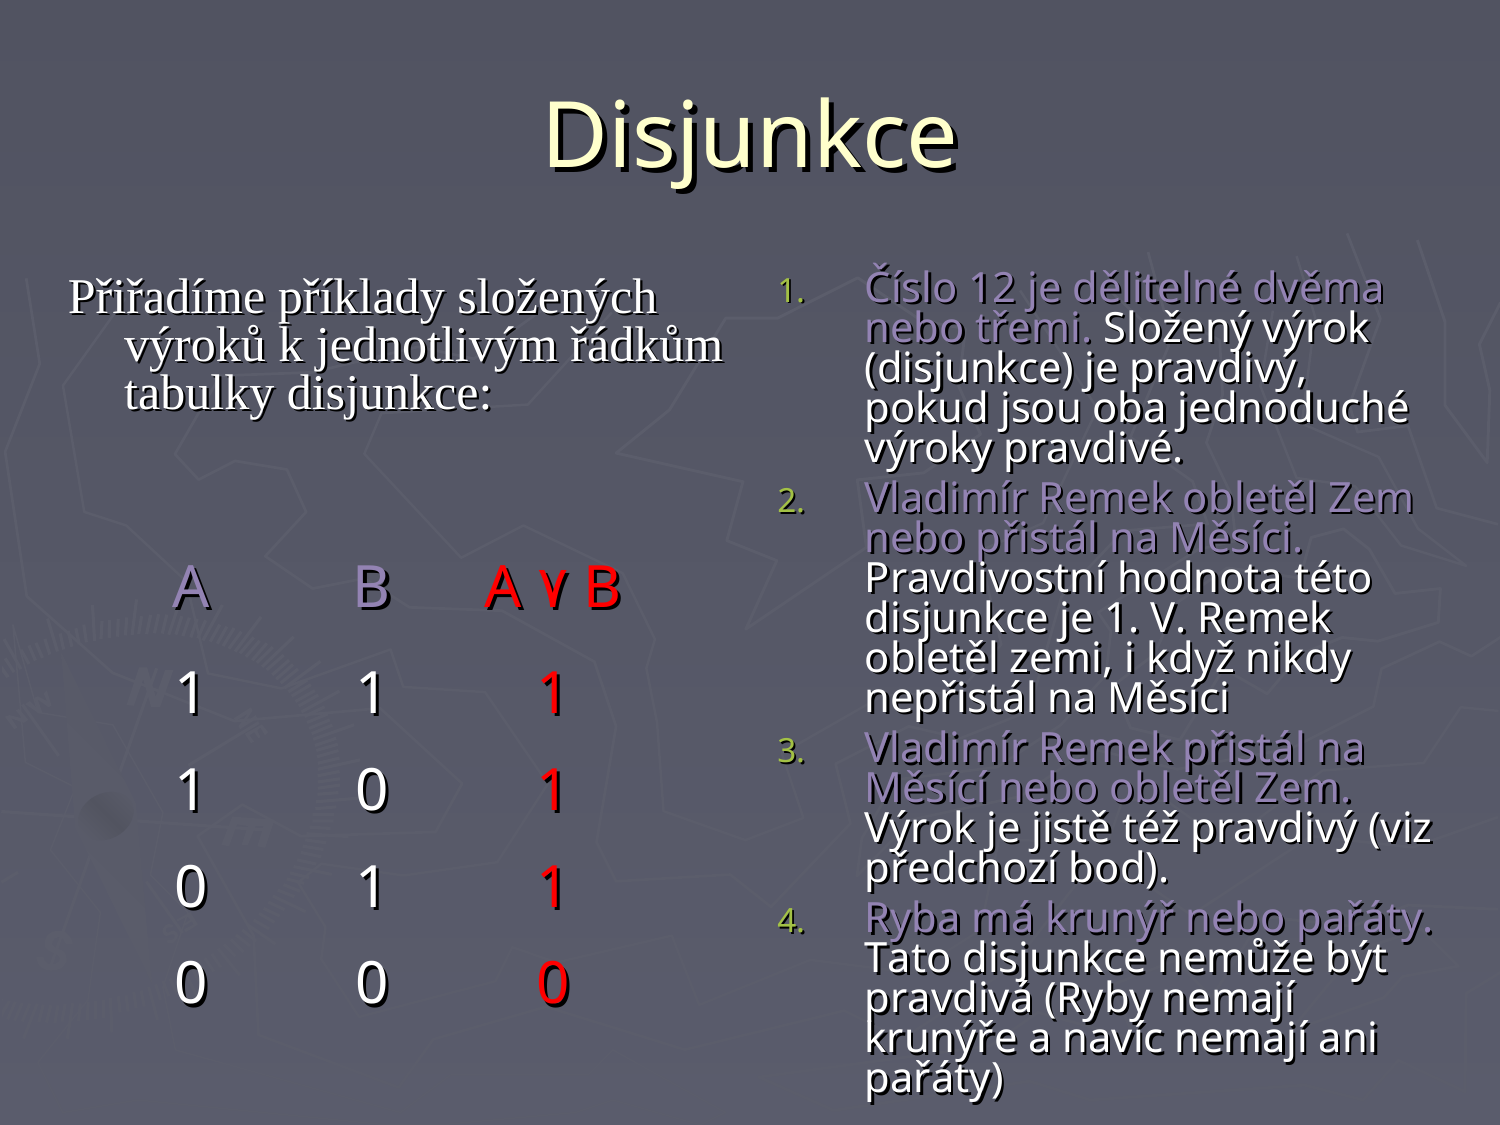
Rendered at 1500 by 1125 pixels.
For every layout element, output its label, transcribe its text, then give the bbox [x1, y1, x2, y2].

table_header A ٧ B [462, 527, 643, 642]
table_cell 0 [281, 932, 462, 1029]
table_cell 1 [462, 835, 643, 932]
list Číslo 12 je dělitelné dvěma nebo třemi. Složený výrok (disjunkce) je pravdivý, pokud jsou oba jednoduché výroky pravdivé. Vladimír Remek obletěl Zem nebo přistál na Měsíci. Pravdivostní hodnota této disjunkce je 1. V. Remek obletěl zemi, i když nikdy nepřistál na Měsíci Vladimír Remek přistál na Měsící nebo obletěl Zem. Výrok je jistě též pravdivý (viz předchozí bod). Ryba má krunýř nebo pařáty. Tato disjunkce nemůže být pravdivá (Ryby nemají krunýře a navíc nemají ani pařáty) [762, 262, 1451, 1120]
table_cell 1 [281, 642, 462, 738]
table_header B [281, 527, 462, 642]
table_cell 0 [281, 738, 462, 835]
table_cell 0 [462, 932, 643, 1029]
table_cell 1 [462, 642, 643, 738]
table_cell 1 [462, 738, 643, 835]
list Přiřadíme příklady složených výroků k jednotlivým řádkům tabulky disjunkce: [53, 267, 742, 587]
table_cell 0 [100, 835, 281, 932]
table_cell 1 [100, 642, 281, 738]
table_cell 0 [100, 932, 281, 1029]
title Disjunkce [49, 37, 1451, 225]
table_cell 1 [281, 835, 462, 932]
table_header A [100, 527, 281, 642]
table_cell 1 [100, 738, 281, 835]
